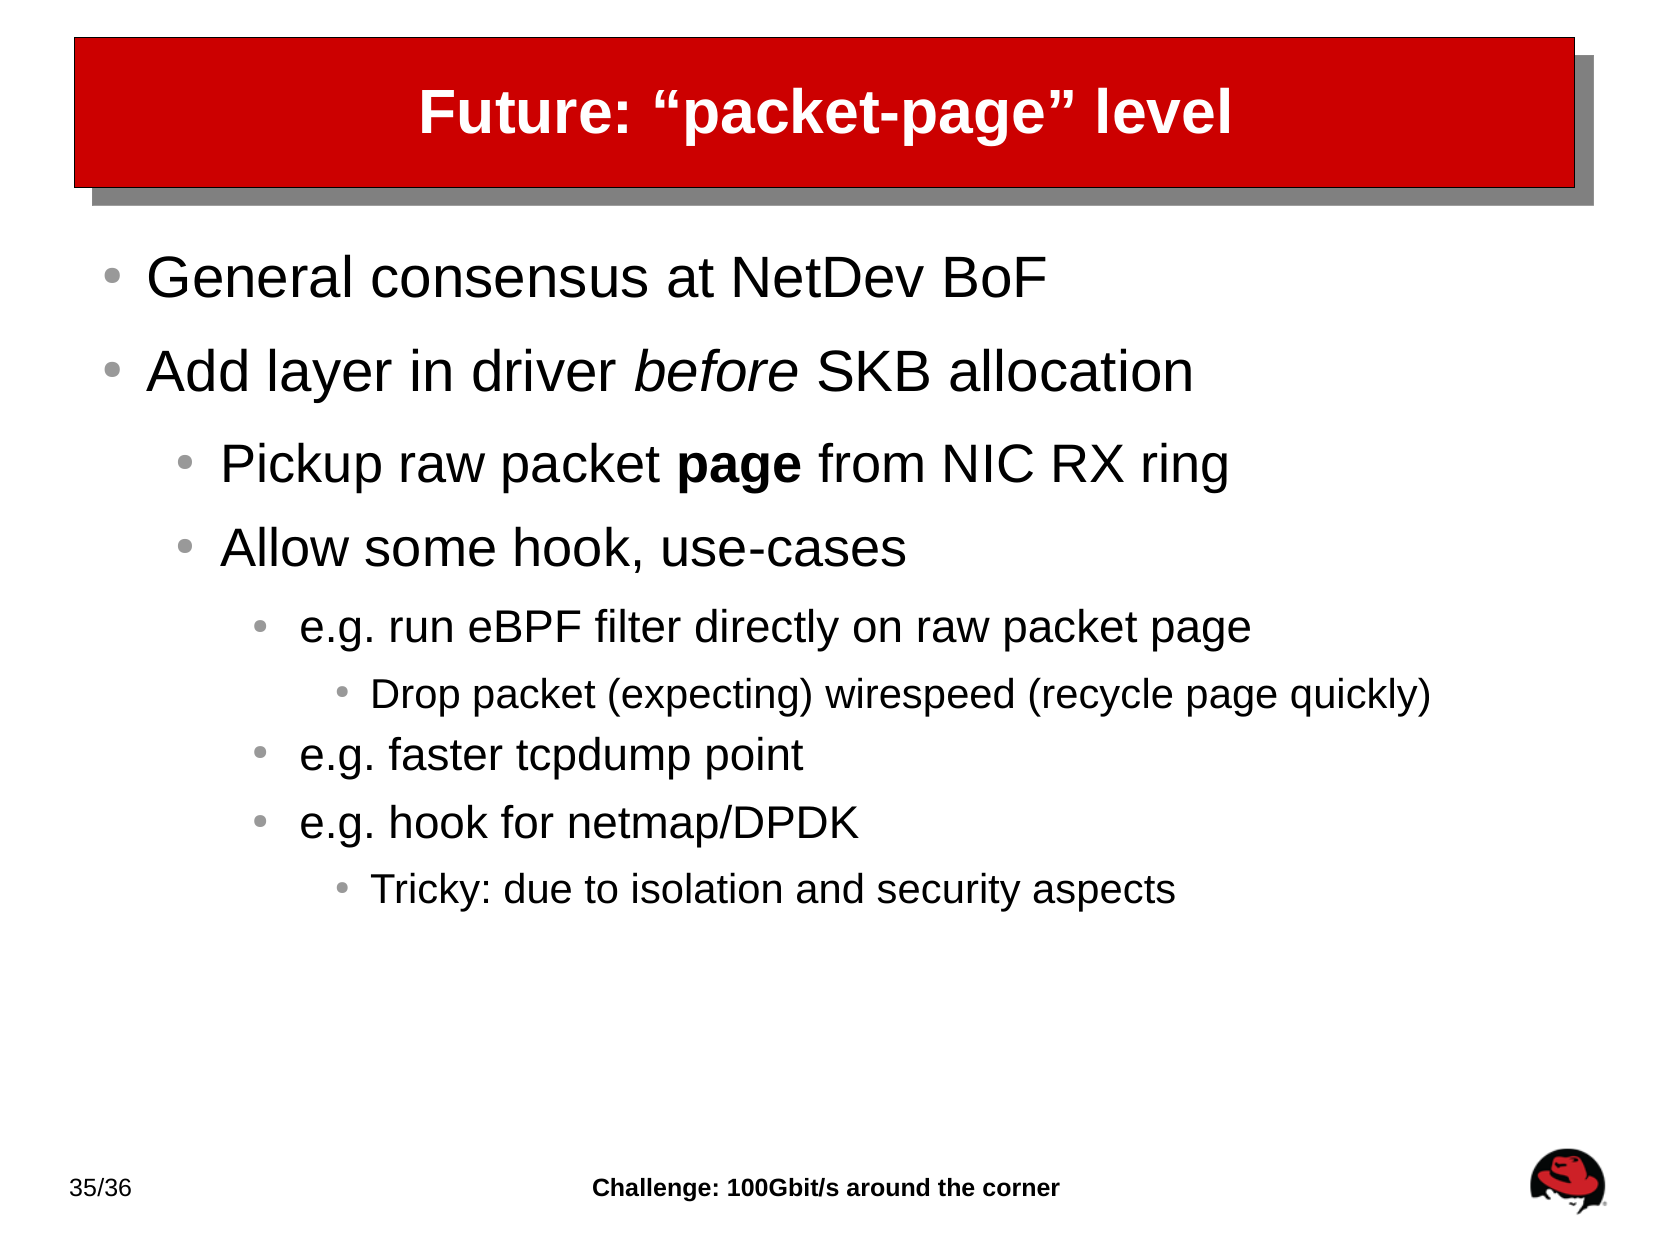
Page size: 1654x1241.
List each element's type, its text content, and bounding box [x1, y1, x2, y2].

list General consensus at NetDev BoF Add layer in driver before SKB allocation Pickup raw packet page from NIC RX ring Allow some hook, use-cases e.g. run eBPF filter directly on raw packet page Drop packet (expecting) wirespeed (recycle page quickly) e.g. faster tcpdump point e.g. hook for netmap/DPDK Tricky: due to isolation and security aspects [86, 244, 1575, 1039]
picture [1529, 1146, 1613, 1224]
title Future: “packet-page” level [82, 37, 1571, 188]
